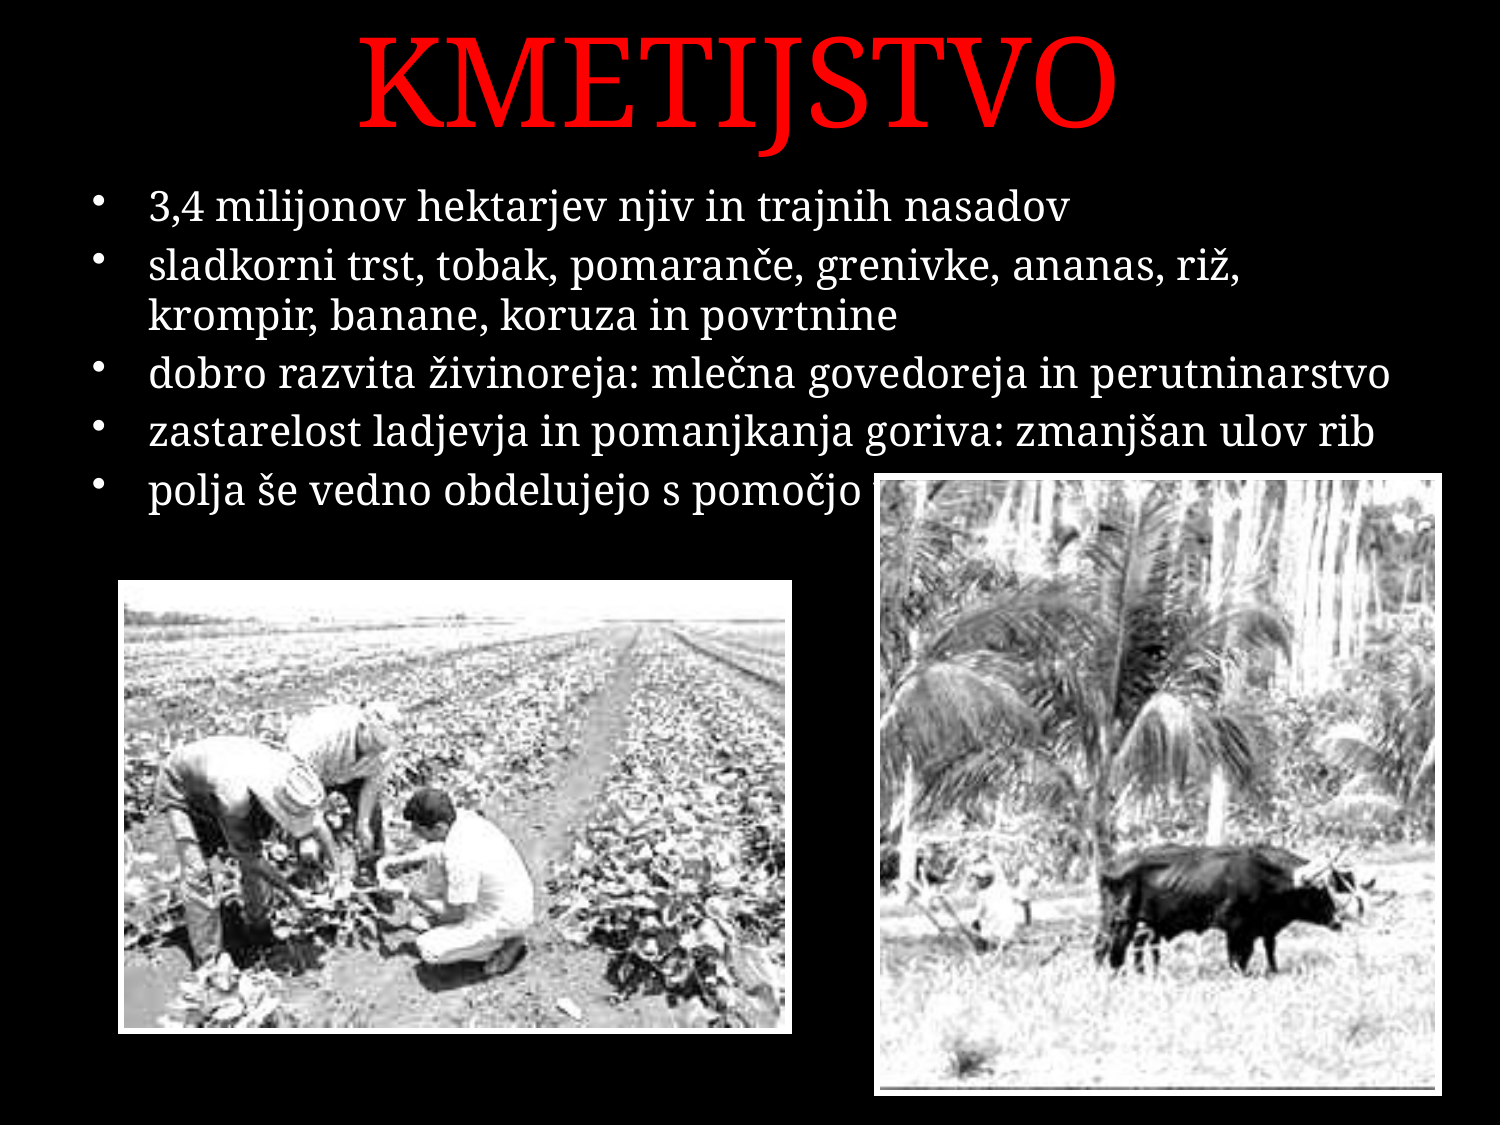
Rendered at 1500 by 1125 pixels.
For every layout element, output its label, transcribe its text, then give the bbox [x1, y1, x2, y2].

list 3,4 milijonov hektarjev njiv in trajnih nasadov sladkorni trst, tobak, pomaranče, grenivke, ananas, riž, krompir, banane, koruza in povrtnine dobro razvita živinoreja: mlečna govedoreja in perutninarstvo zastarelost ladjevja in pomanjkanja goriva: zmanjšan ulov rib polja še vedno obdelujejo s pomočjo volov [76, 172, 1427, 539]
picture [879, 479, 1436, 1091]
title KMETIJSTVO [76, 0, 1427, 172]
picture [123, 586, 786, 1029]
